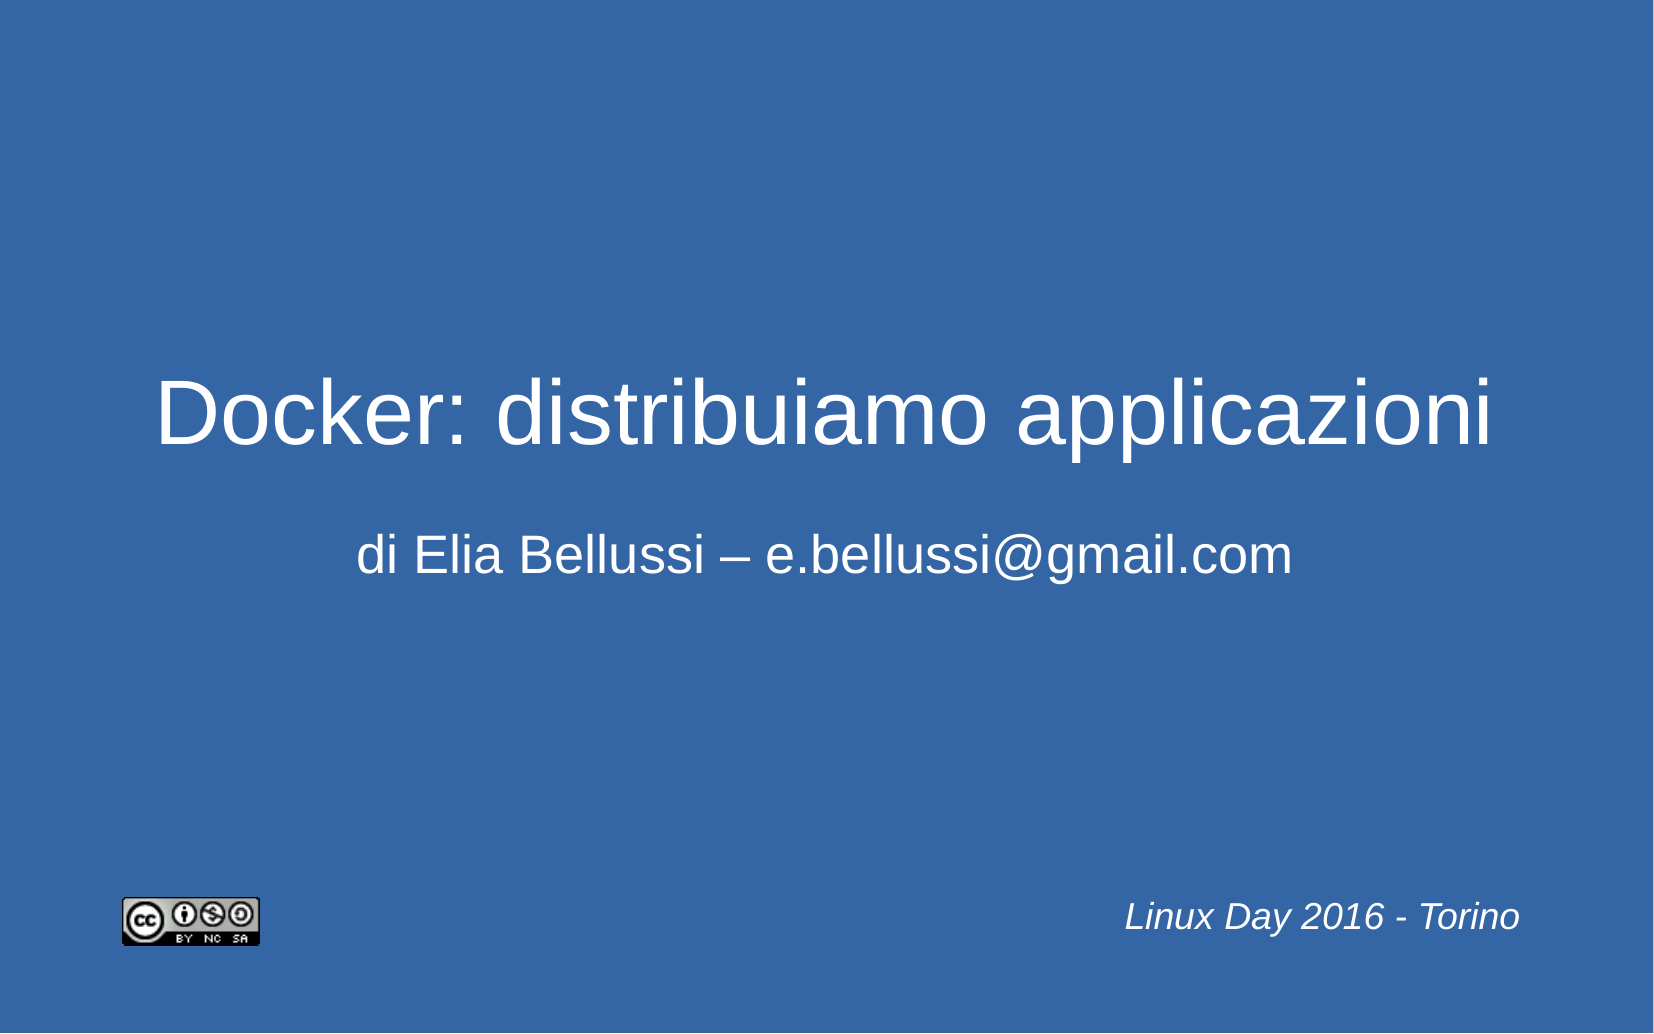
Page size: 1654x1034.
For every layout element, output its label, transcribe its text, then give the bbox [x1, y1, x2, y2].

text_box Docker: distribuiamo applicazioni di Elia Bellussi – e.bellussi@gmail.com [139, 354, 1654, 593]
picture [122, 897, 260, 946]
text_box Linux Day 2016 - Torino [1109, 887, 1536, 1034]
